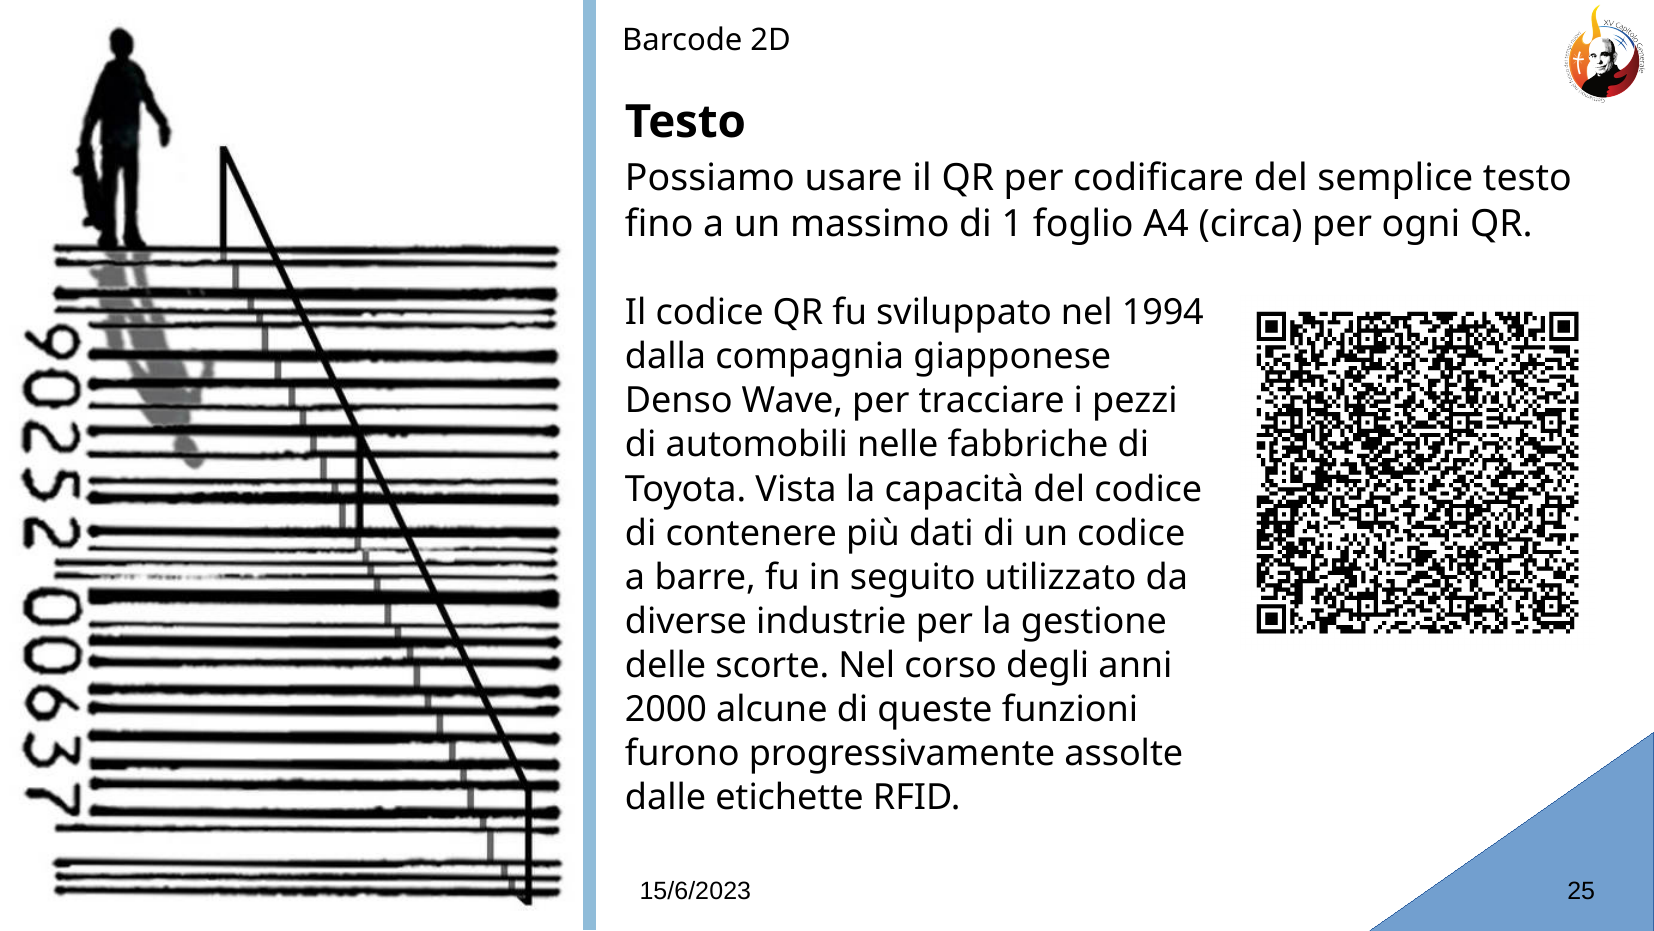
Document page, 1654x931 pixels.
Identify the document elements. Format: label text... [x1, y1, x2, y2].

picture [1240, 295, 1595, 650]
title Testo [624, 88, 1621, 153]
picture [0, 0, 583, 931]
text_box Barcode 2D [607, 9, 1340, 63]
list Il codice QR fu sviluppato nel 1994 dalla compagnia giapponese Denso Wave, per tracciare i pezzi di automobili nelle fabbriche di Toyota. Vista la capacità del codice di contenere più dati di un codice a barre, fu in seguito utilizzato da diverse industrie per la gestione delle scorte. Nel corso degli anni 2000 alcune di queste funzioni furono progressivamente assolte dalle etichette RFID. [624, 289, 1205, 852]
list Possiamo usare il QR per codificare del semplice testo fino a un massimo di 1 foglio A4 (circa) per ogni QR. [624, 153, 1621, 290]
picture [1563, 4, 1646, 103]
